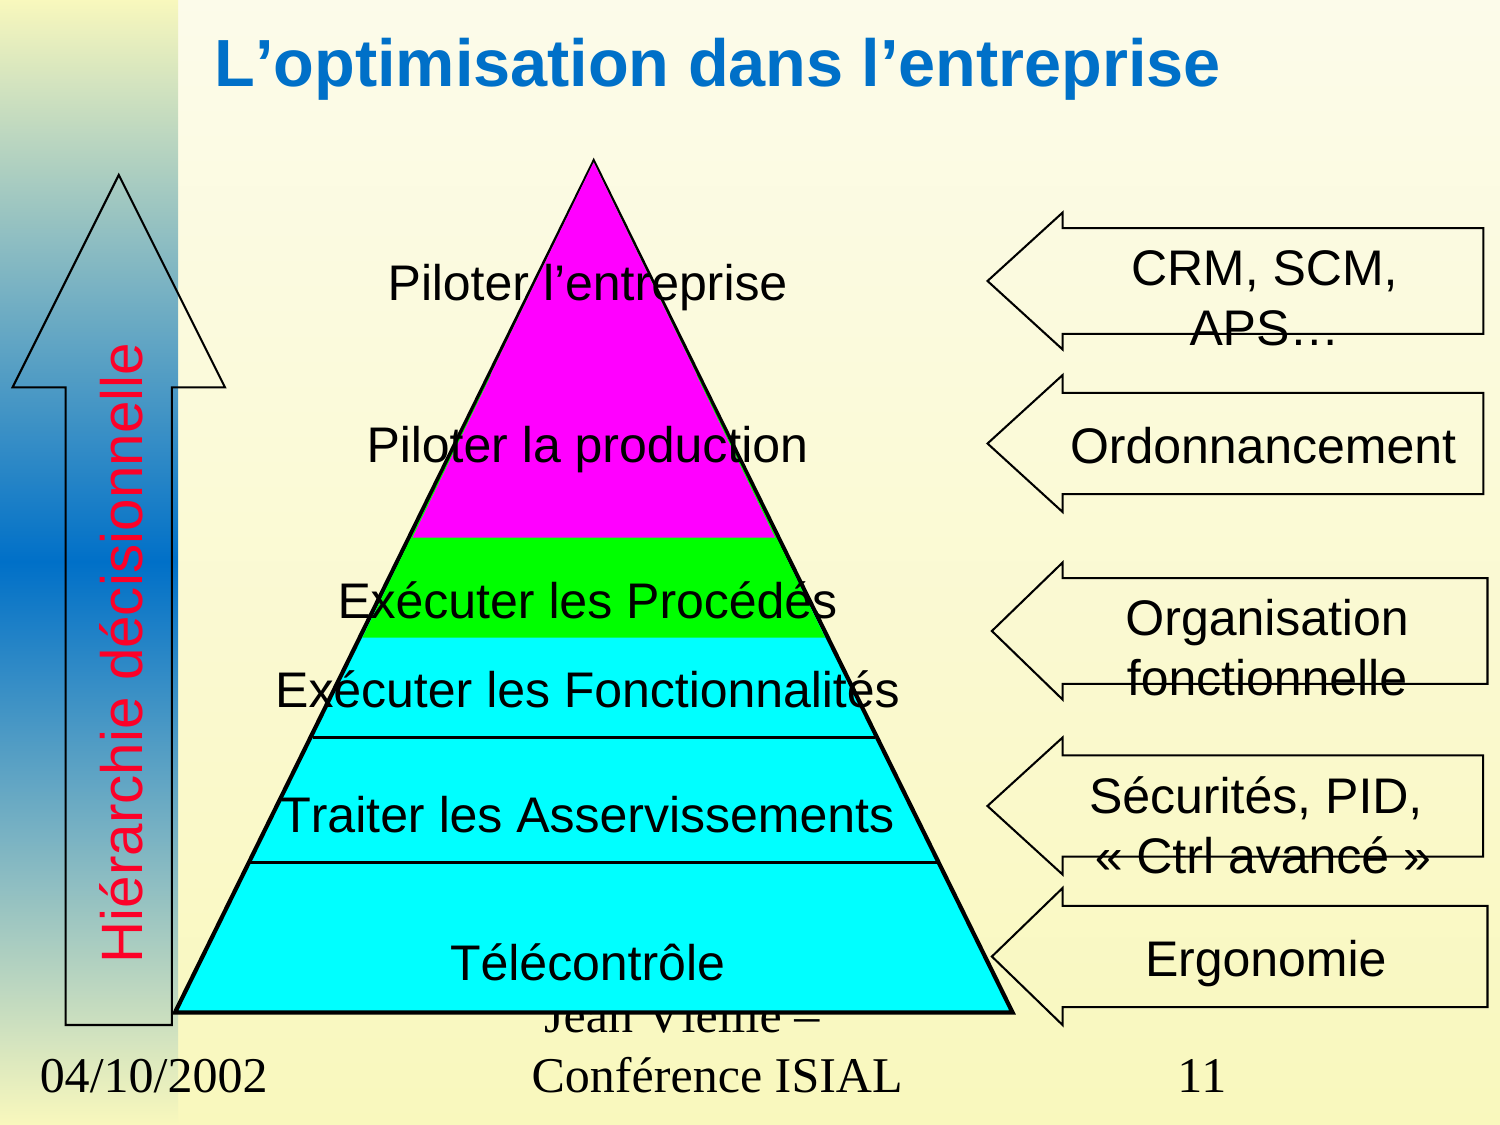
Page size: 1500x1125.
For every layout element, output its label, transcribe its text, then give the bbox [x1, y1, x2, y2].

title L’optimisation dans l’entreprise [199, 12, 1466, 201]
text_box CRM, SCM, APS… [1001, 212, 1484, 350]
text_box Sécurités, PID, « Ctrl avancé » [1001, 737, 1484, 875]
text_box Piloter l’entreprise [174, 242, 1001, 320]
text_box Exécuter les Procédés [174, 560, 1001, 638]
text_box Organisation fonctionnelle [999, 562, 1488, 700]
text_box Traiter les Asservissements [174, 774, 1001, 853]
text_box [474, 320, 713, 404]
text_box Exécuter les Fonctionnalités [174, 649, 1001, 728]
text_box [292, 728, 896, 774]
text_box [397, 483, 790, 560]
text_box [354, 638, 834, 649]
text_box Ordonnancement [1001, 375, 1484, 513]
text_box Hiérarchie décisionnelle [12, 174, 226, 1026]
text_box Ergonomie [991, 888, 1488, 1026]
text_box [554, 162, 633, 242]
text_box Piloter la production [174, 404, 1001, 483]
text_box [174, 989, 1013, 1013]
text_box [219, 853, 968, 922]
text_box Télécontrôle [174, 922, 1001, 1000]
